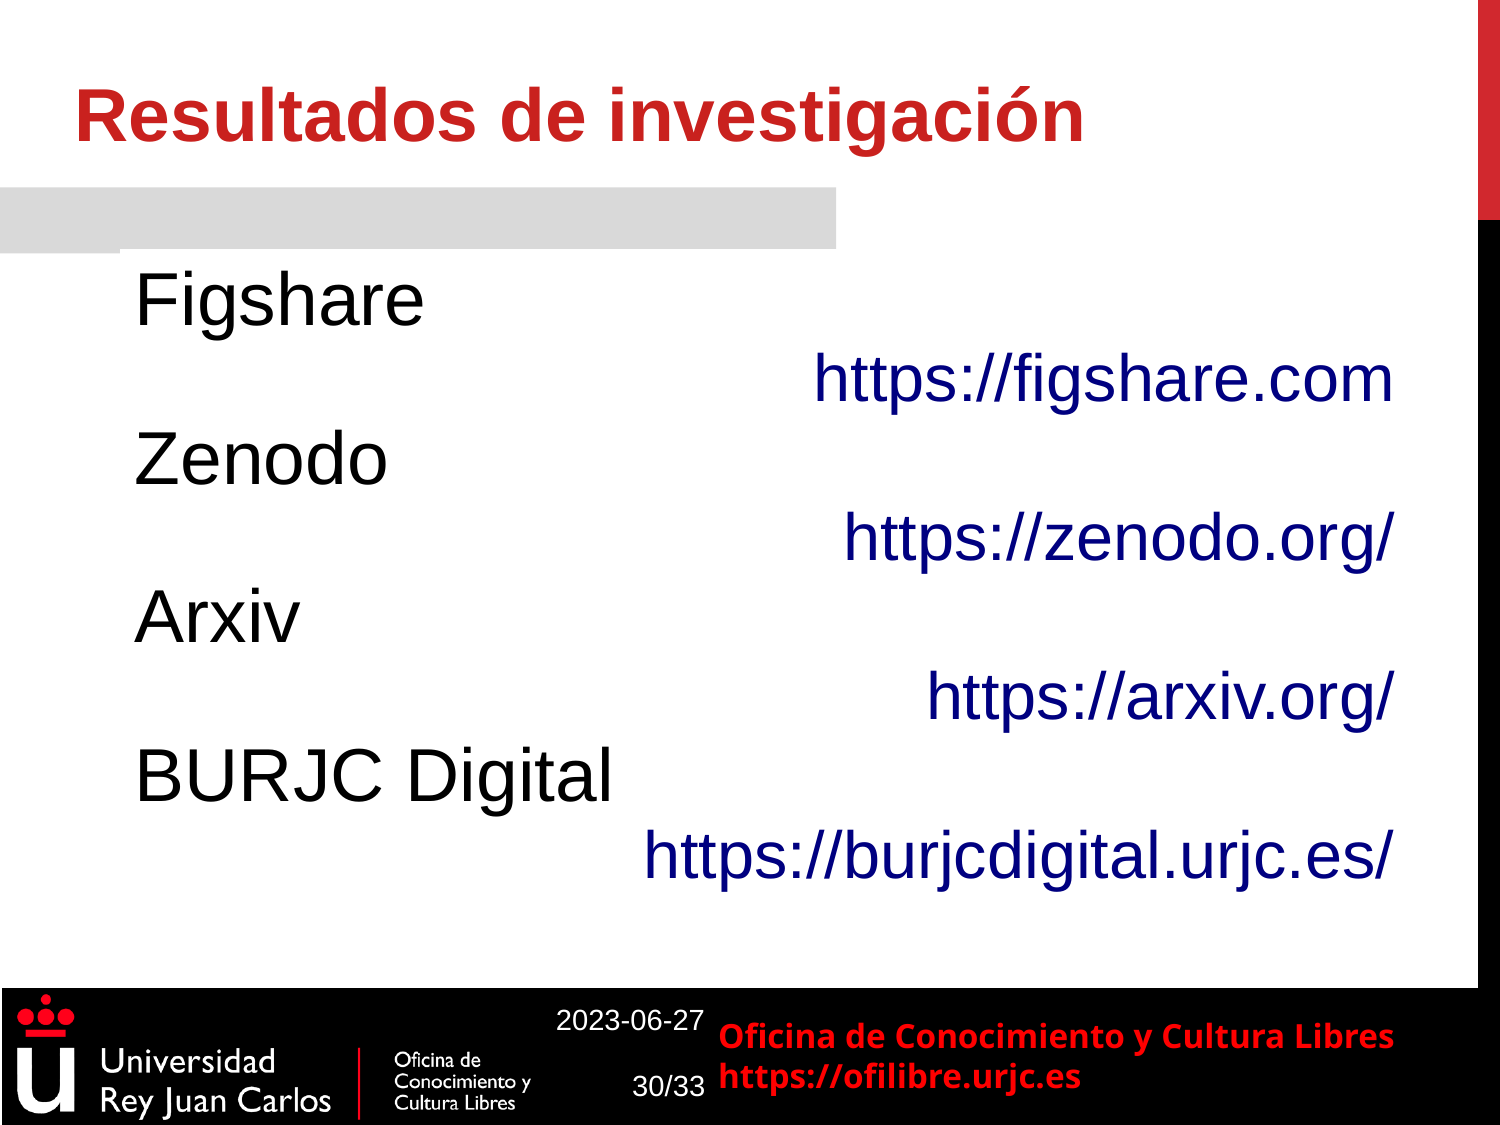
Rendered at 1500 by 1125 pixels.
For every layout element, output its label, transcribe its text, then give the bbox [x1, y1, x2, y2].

text_box Figshare https://figshare.com Zenodo https://zenodo.org/ Arxiv https://arxiv.org/ BURJC Digital https://burjcdigital.urjc.es/ [120, 249, 1411, 931]
title [75, 7, 1425, 196]
picture [17, 994, 531, 1120]
text_box Resultados de investigación [60, 66, 1261, 249]
